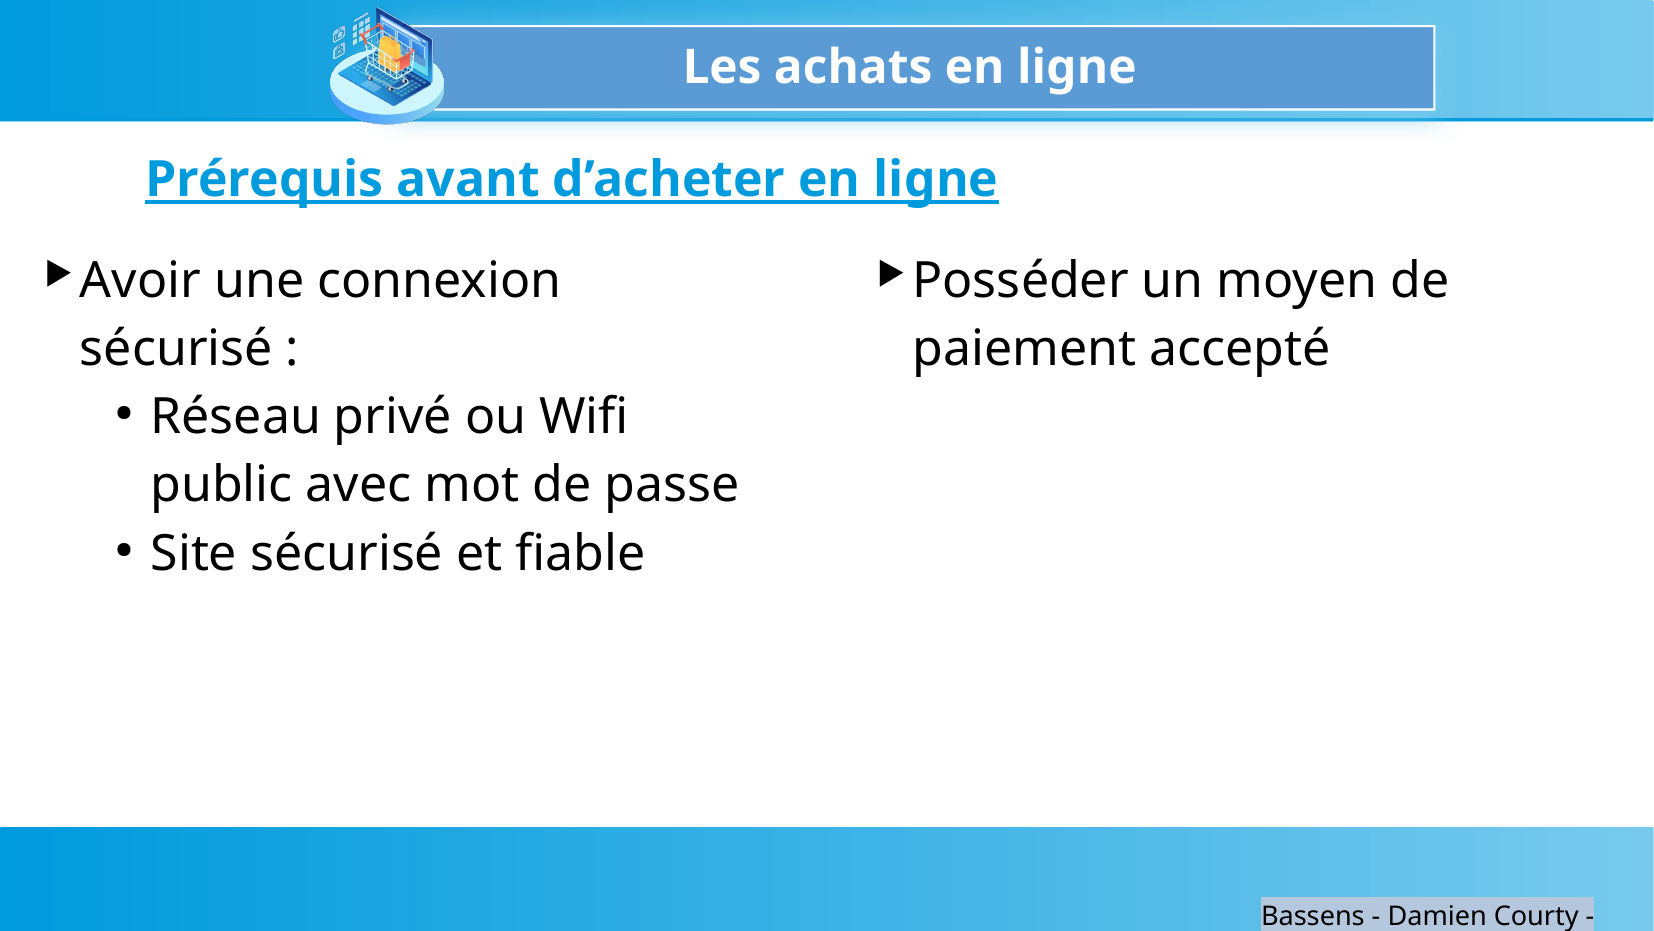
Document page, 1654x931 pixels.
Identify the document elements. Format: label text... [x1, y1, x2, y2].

text_box Avoir une connexion sécurisé : Réseau privé ou Wifi public avec mot de passe Site sécurisé et fiable [29, 236, 768, 780]
text_box Prérequis avant d’acheter en ligne [130, 135, 1034, 252]
picture [312, 0, 1439, 139]
text_box Les achats en ligne [460, 26, 1435, 110]
text_box Bassens - Damien Courty - 2024 [1246, 889, 1654, 931]
text_box Posséder un moyen de paiement accepté [862, 236, 1601, 780]
